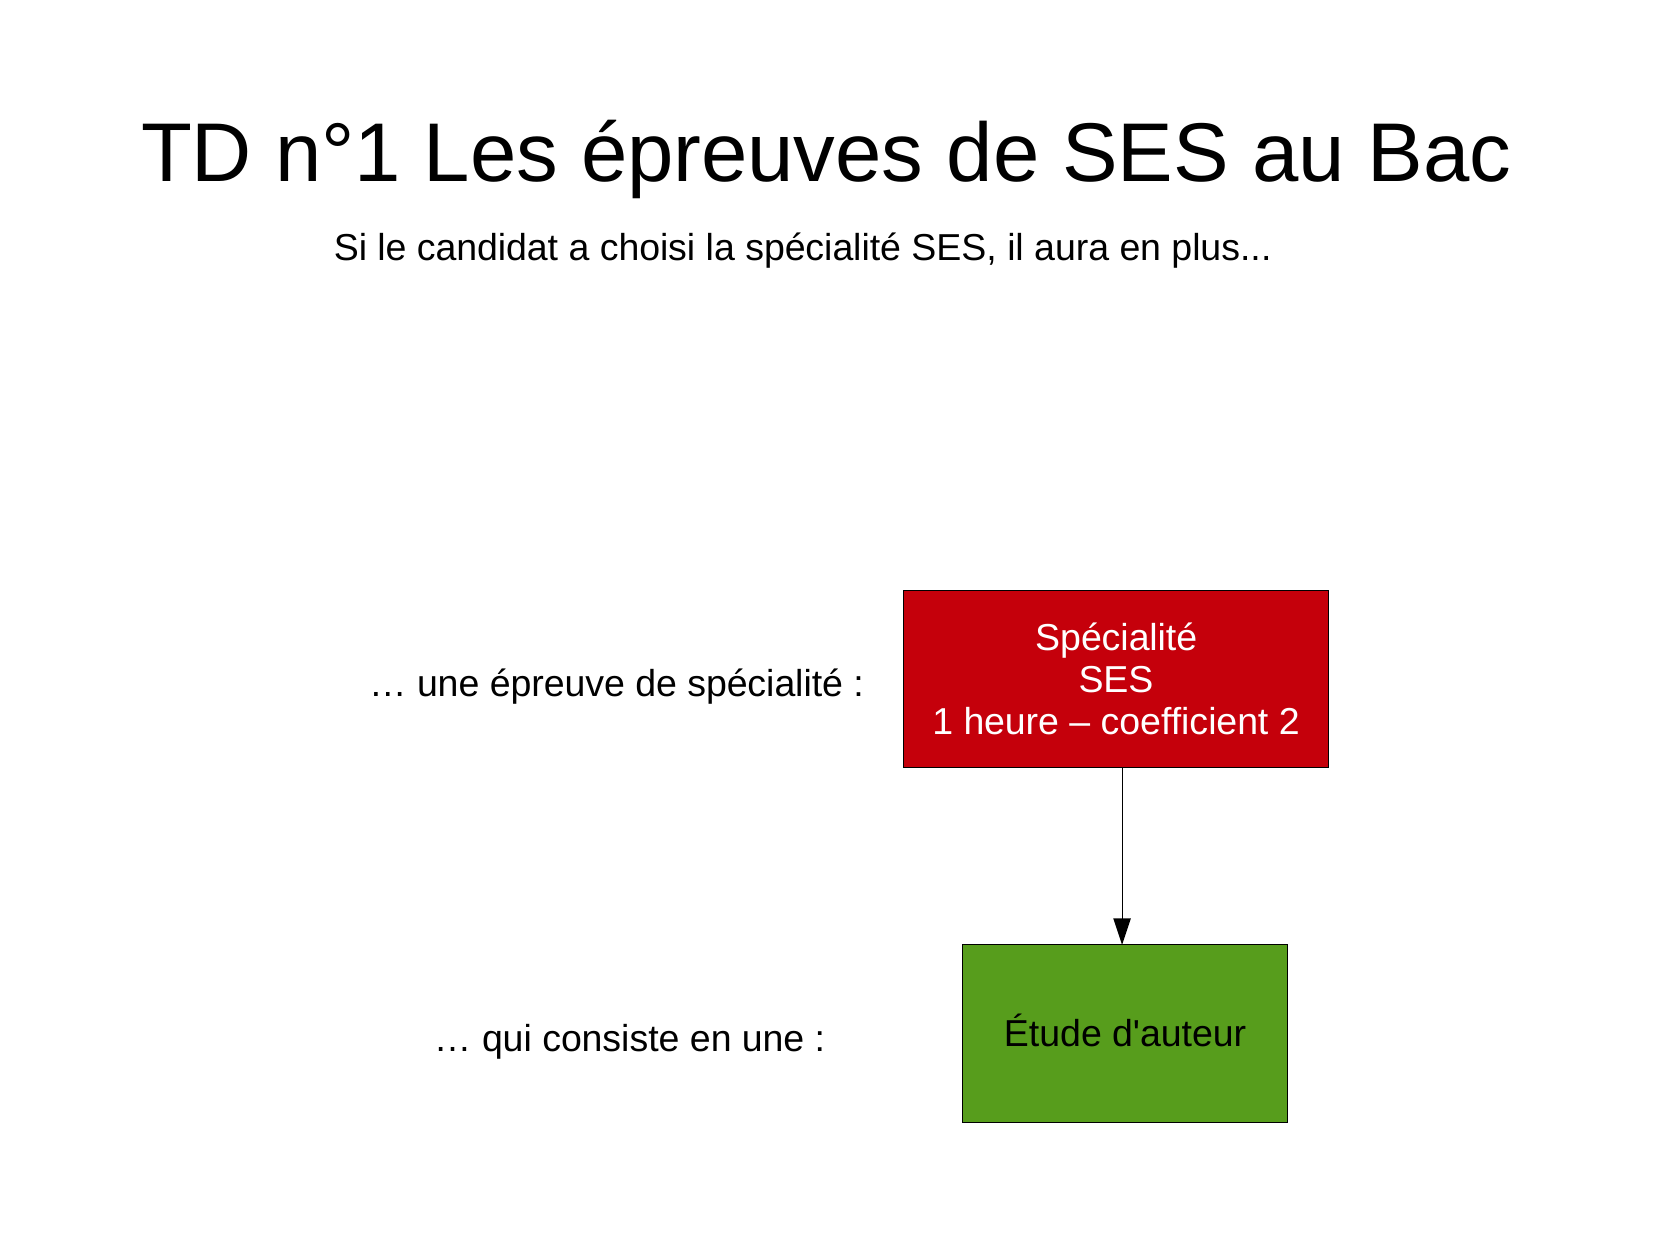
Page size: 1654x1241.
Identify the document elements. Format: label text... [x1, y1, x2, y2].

text_box Si le candidat a choisi la spécialité SES, il aura en plus... [318, 218, 1289, 276]
text_box Spécialité SES 1 heure – coefficient 2 [903, 590, 1329, 768]
text_box Étude d'auteur [962, 944, 1288, 1123]
text_box … qui consiste en une : [419, 1009, 841, 1067]
text_box … une épreuve de spécialité : [354, 655, 881, 713]
title TD n°1 Les épreuves de SES au Bac [82, 49, 1571, 257]
